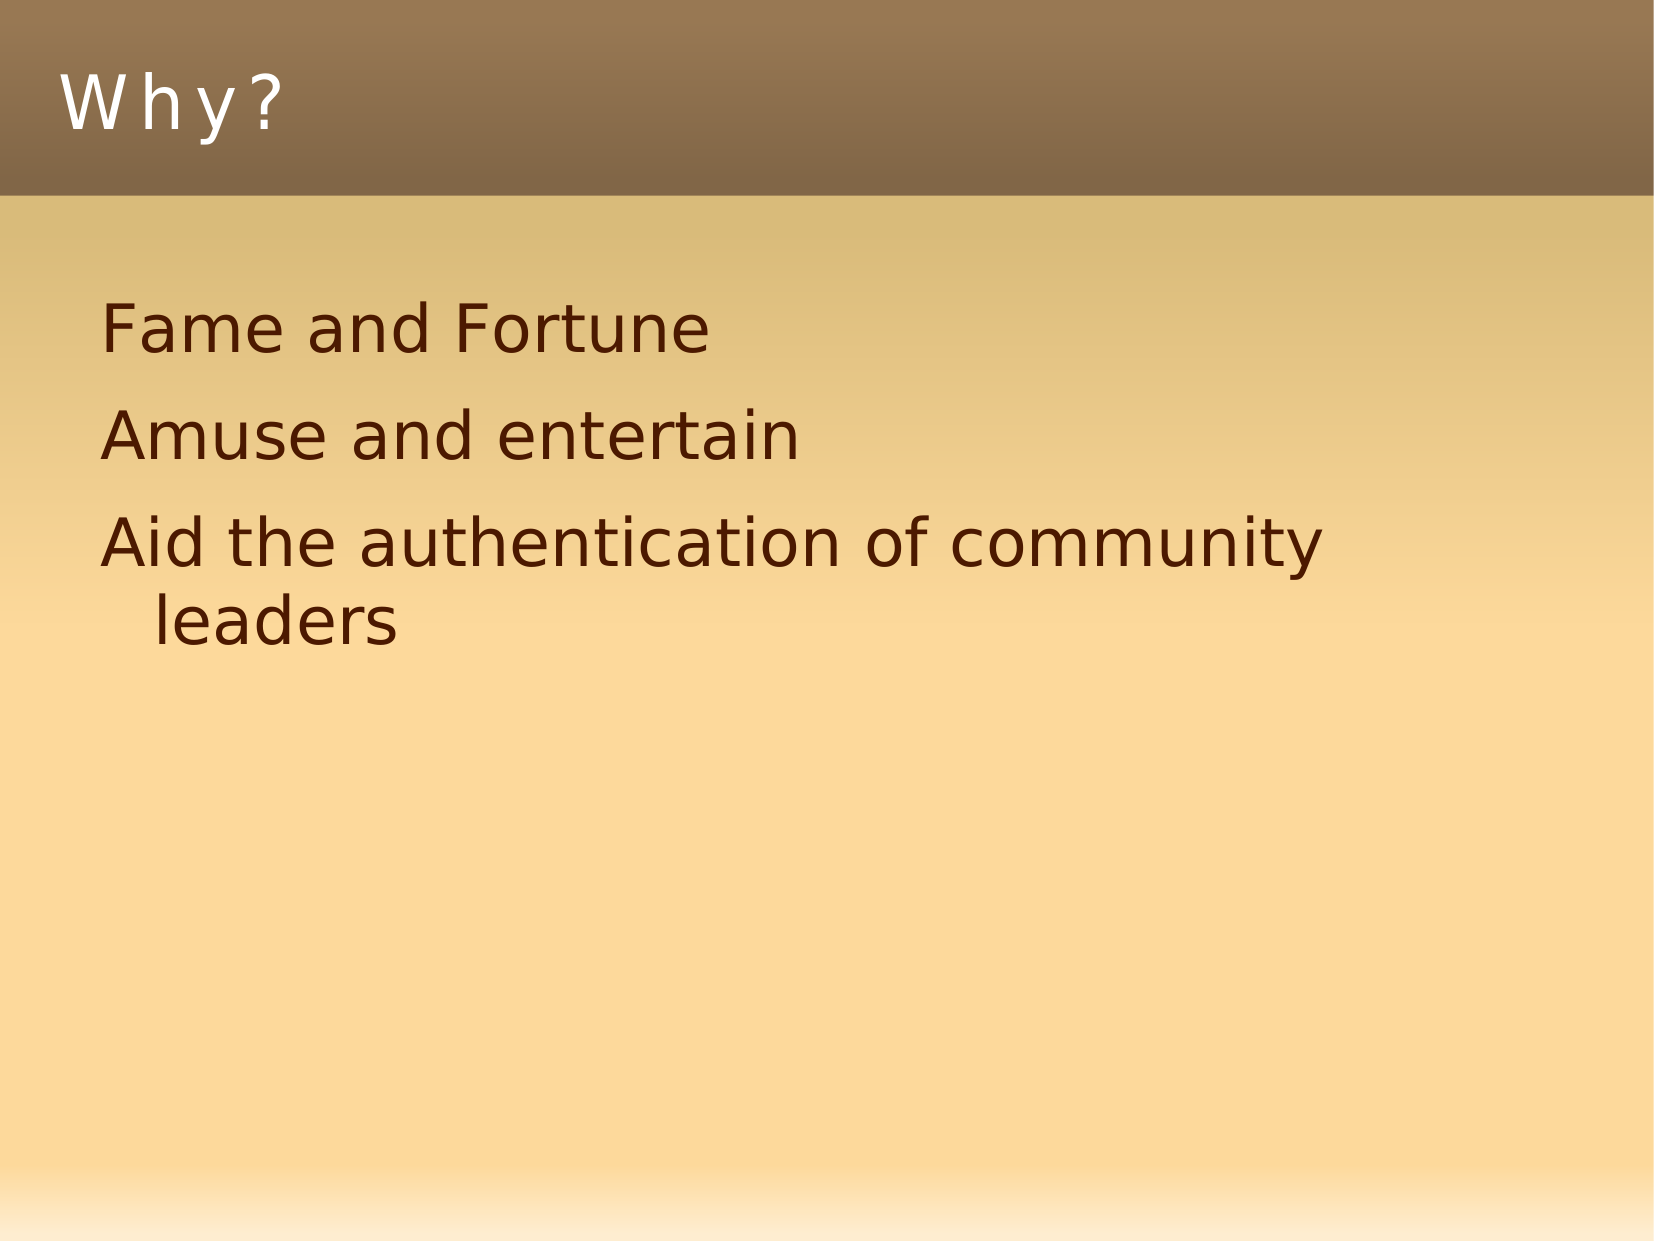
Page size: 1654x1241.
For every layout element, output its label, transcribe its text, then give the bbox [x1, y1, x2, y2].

list Fame and Fortune Amuse and entertain Aid the authentication of community leaders [82, 290, 1571, 1109]
title Why? [59, 29, 1595, 178]
picture [0, 0, 1654, 1241]
